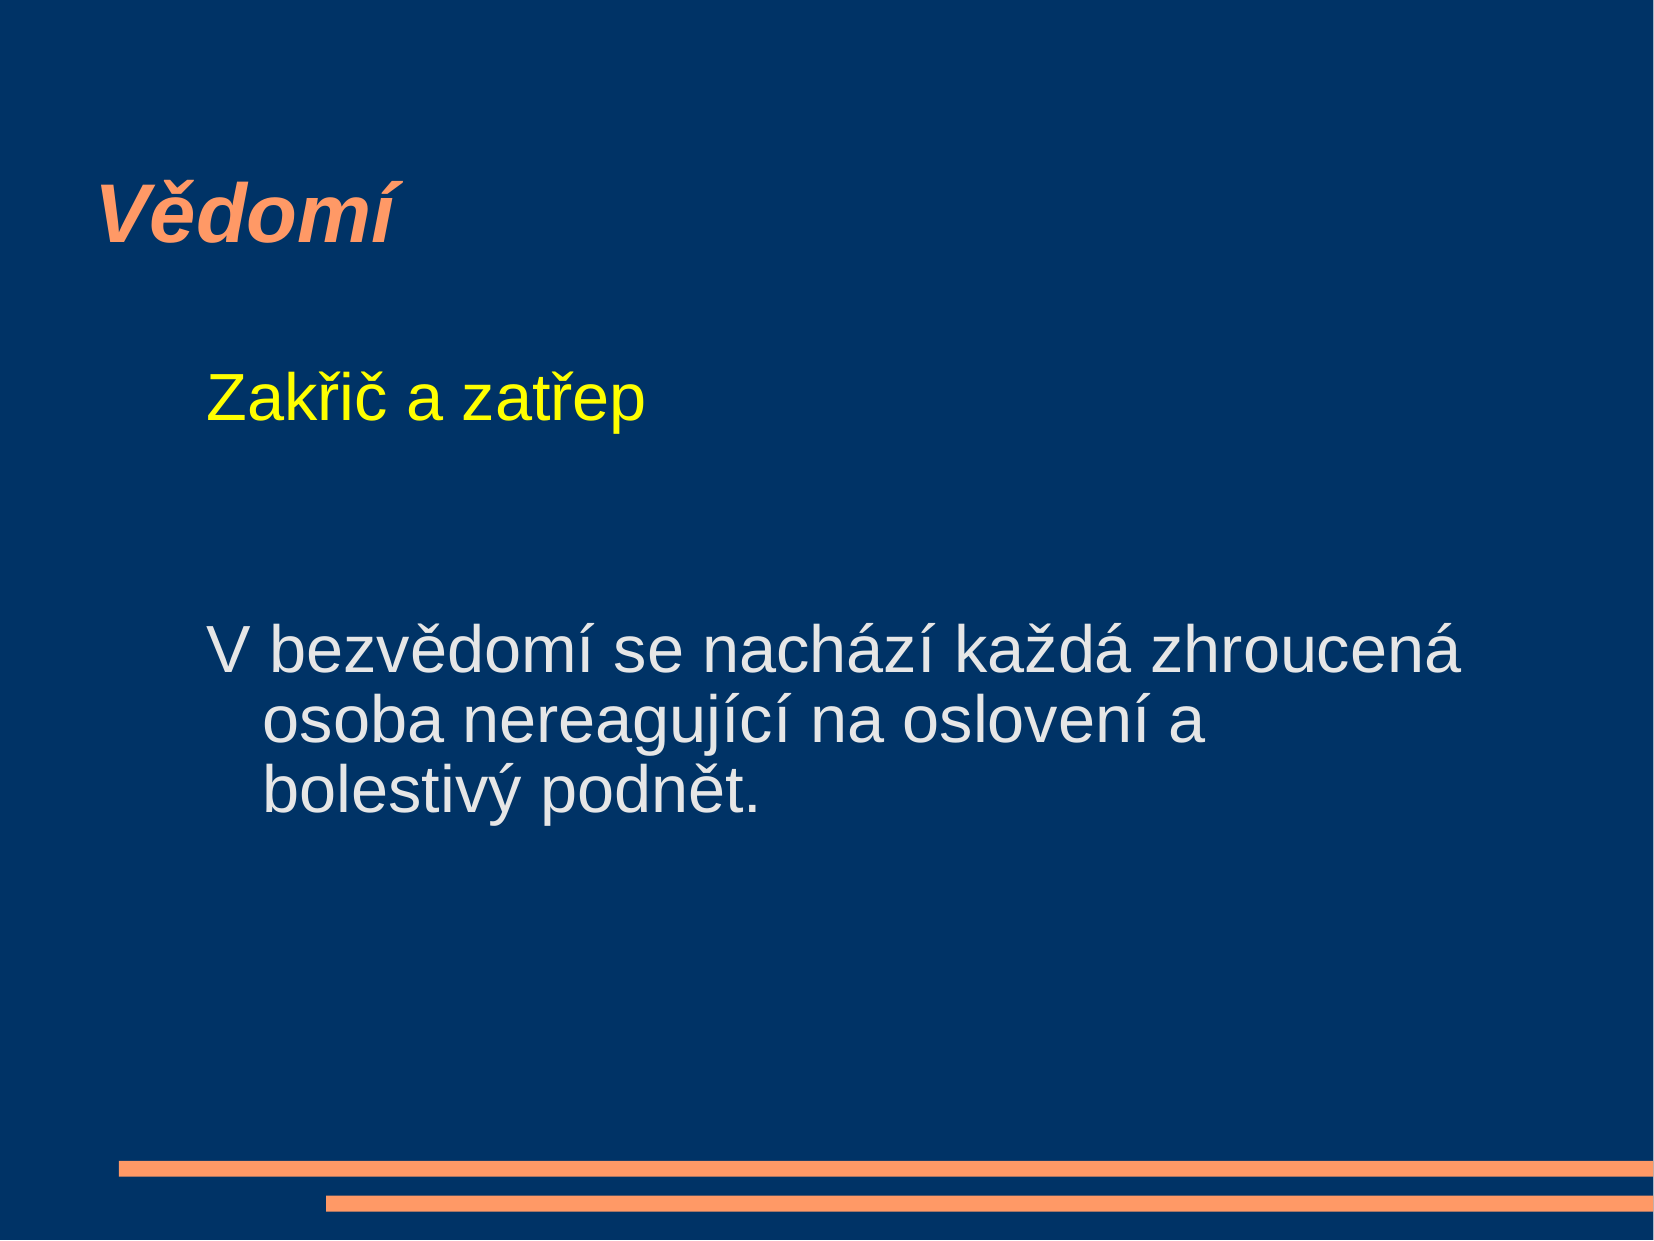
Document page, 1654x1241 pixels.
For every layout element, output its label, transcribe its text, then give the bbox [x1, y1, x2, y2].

list Zakřič a zatřep V bezvědomí se nachází každá zhroucená osoba nereagující na oslovení a bolestivý podnět. [206, 358, 1500, 1063]
title Vědomí [94, 110, 1500, 318]
